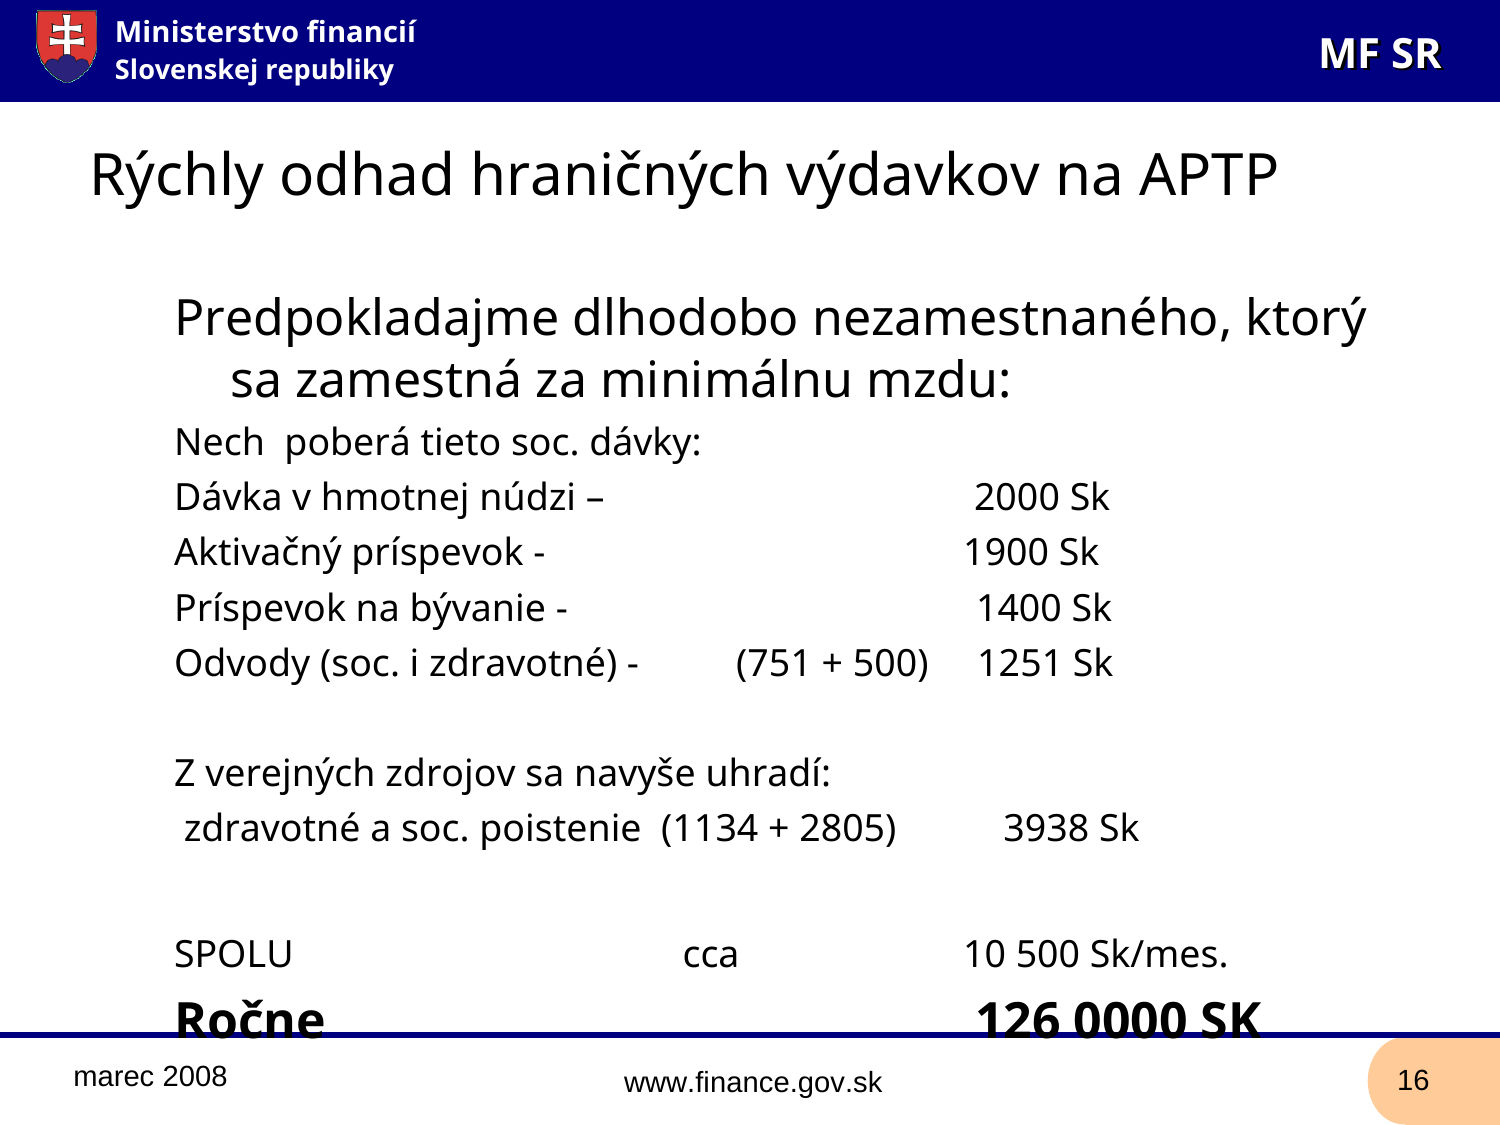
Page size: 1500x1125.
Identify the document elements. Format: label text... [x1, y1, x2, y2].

list Predpokladajme dlhodobo nezamestnaného, ktorý sa zamestná za minimálnu mzdu: Nech poberá tieto soc. dávky: Dávka v hmotnej núdzi – 2000 Sk Aktivačný príspevok - 1900 Sk Príspevok na bývanie - 1400 Sk Odvody (soc. i zdravotné) - (751 + 500) 1251 Sk Z verejných zdrojov sa navyše uhradí: zdravotné a soc. poistenie (1134 + 2805) 3938 Sk SPOLU cca 10 500 Sk/mes. Ročne 126 0000 SK [159, 278, 1425, 1075]
title Rýchly odhad hraničných výdavkov na APTP [75, 113, 1426, 233]
